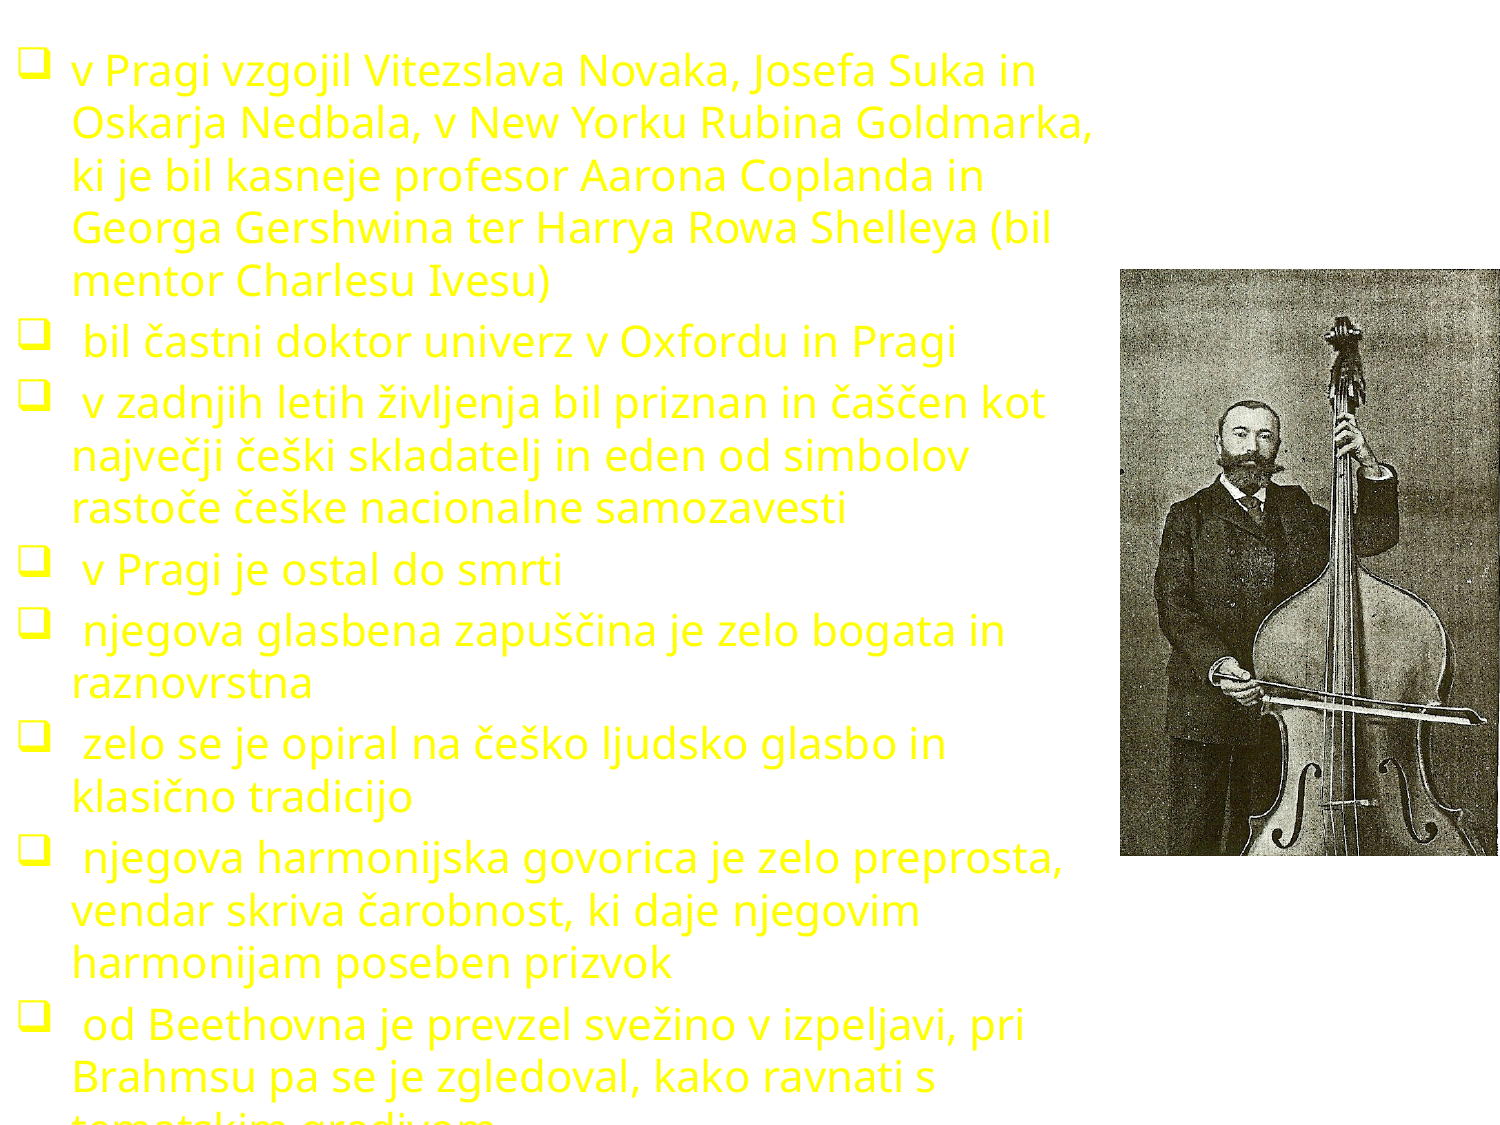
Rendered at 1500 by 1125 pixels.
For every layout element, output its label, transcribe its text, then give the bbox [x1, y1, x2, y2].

list v Pragi vzgojil Vitezslava Novaka, Josefa Suka in Oskarja Nedbala, v New Yorku Rubina Goldmarka, ki je bil kasneje profesor Aarona Coplanda in Georga Gershwina ter Harrya Rowa Shelleya (bil mentor Charlesu Ivesu) bil častni doktor univerz v Oxfordu in Pragi v zadnjih letih življenja bil priznan in čaščen kot največji češki skladatelj in eden od simbolov rastoče češke nacionalne samozavesti v Pragi je ostal do smrti njegova glasbena zapuščina je zelo bogata in raznovrstna zelo se je opiral na češko ljudsko glasbo in klasično tradicijo njegova harmonijska govorica je zelo preprosta, vendar skriva čarobnost, ki daje njegovim harmonijam poseben prizvok od Beethovna je prevzel svežino v izpeljavi, pri Brahmsu pa se je zgledoval, kako ravnati s tematskim gradivom [0, 35, 1137, 1125]
picture [0, 0, 1500, 1125]
